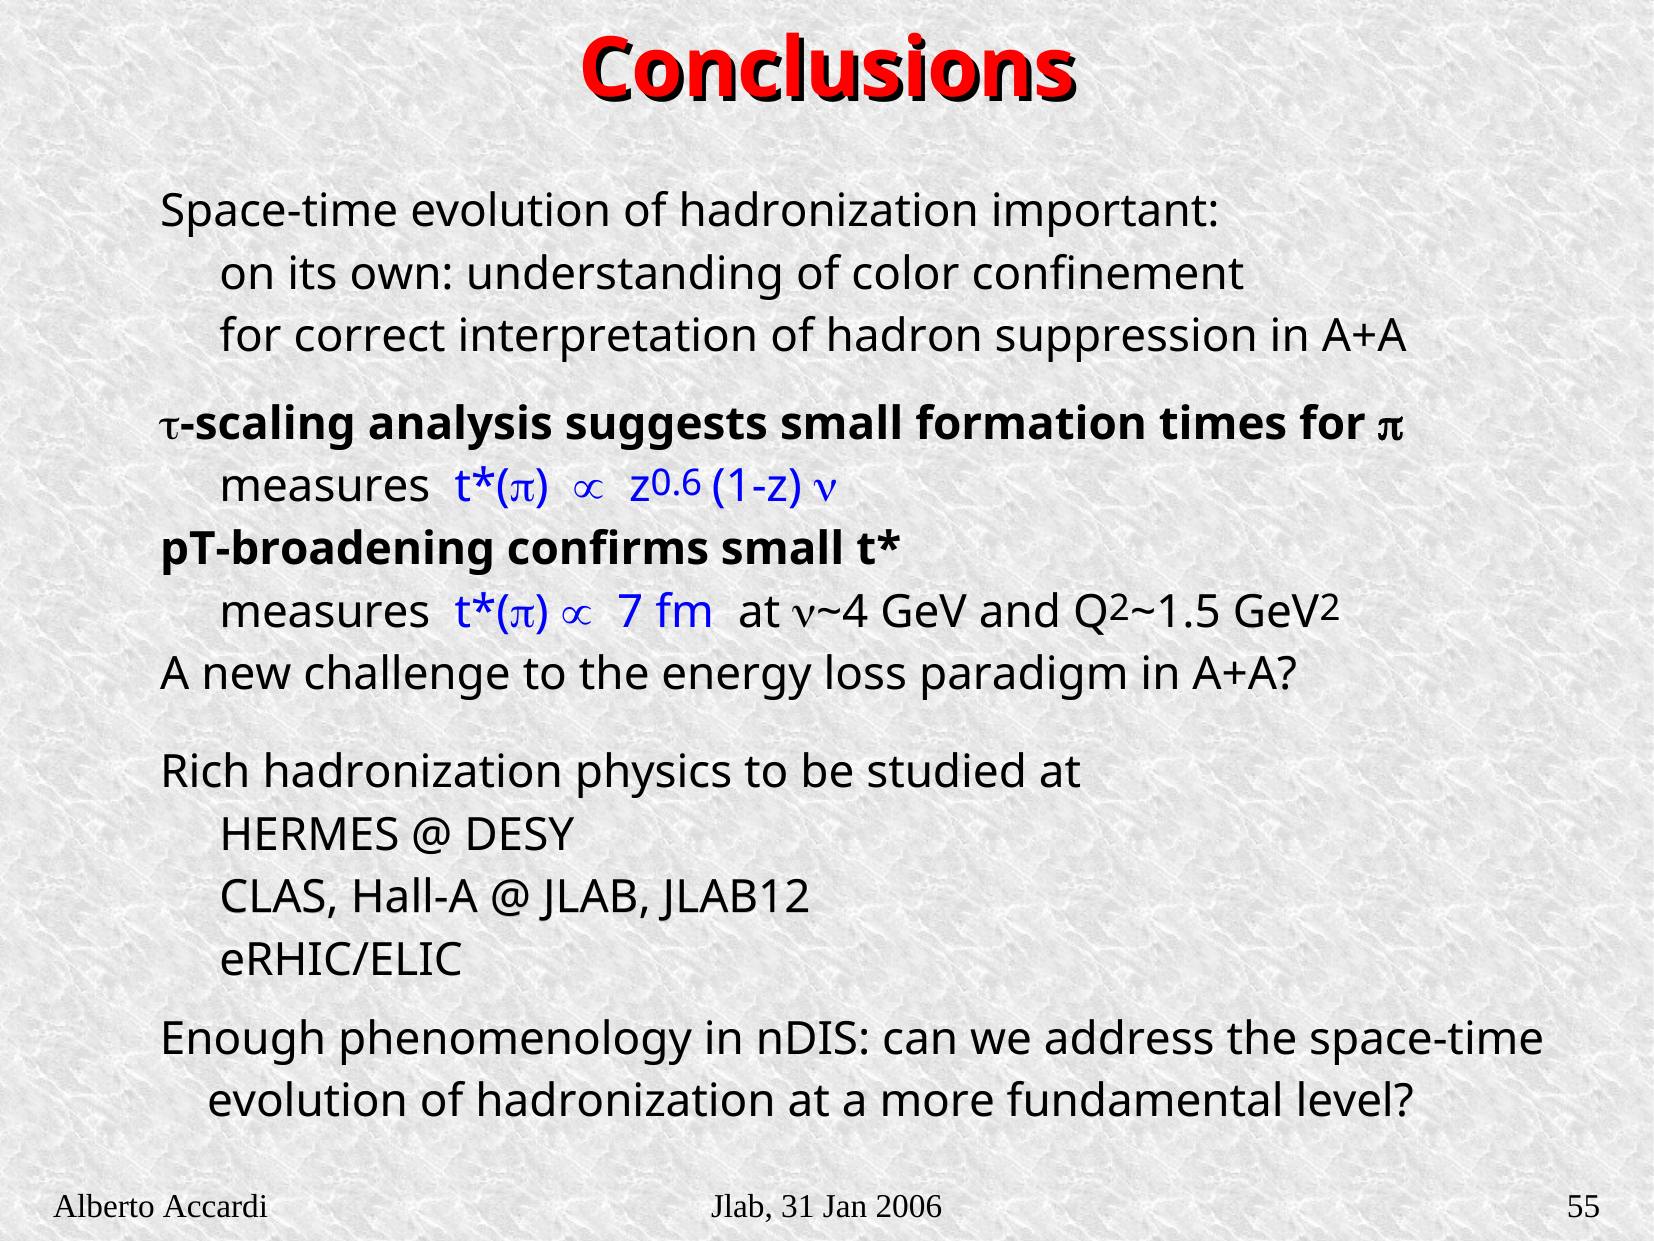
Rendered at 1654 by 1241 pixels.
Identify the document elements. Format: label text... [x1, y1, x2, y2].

text_box Rich hadronization physics to be studied at HERMES @ DESY CLAS, Hall-A @ JLAB, JLAB12 eRHIC/ELIC [145, 731, 1611, 968]
text_box t-scaling analysis suggests small formation times for p measures t*(p)  z0.6 (1-z) n pT-broadening confirms small t* measures t*(p)  7 fm at n~4 GeV and Q2~1.5 GeV2 A new challenge to the energy loss paradigm in A+A? [145, 382, 1558, 688]
text_box Space-time evolution of hadronization important: on its own: understanding of color confinement for correct interpretation of hadron suppression in A+A [145, 170, 1603, 352]
text_box Enough phenomenology in nDIS: can we address the space-time evolution of hadronization at a more fundamental level? [145, 997, 1605, 1124]
text_box Conclusions [6, 0, 1648, 155]
picture [0, 0, 1654, 1241]
